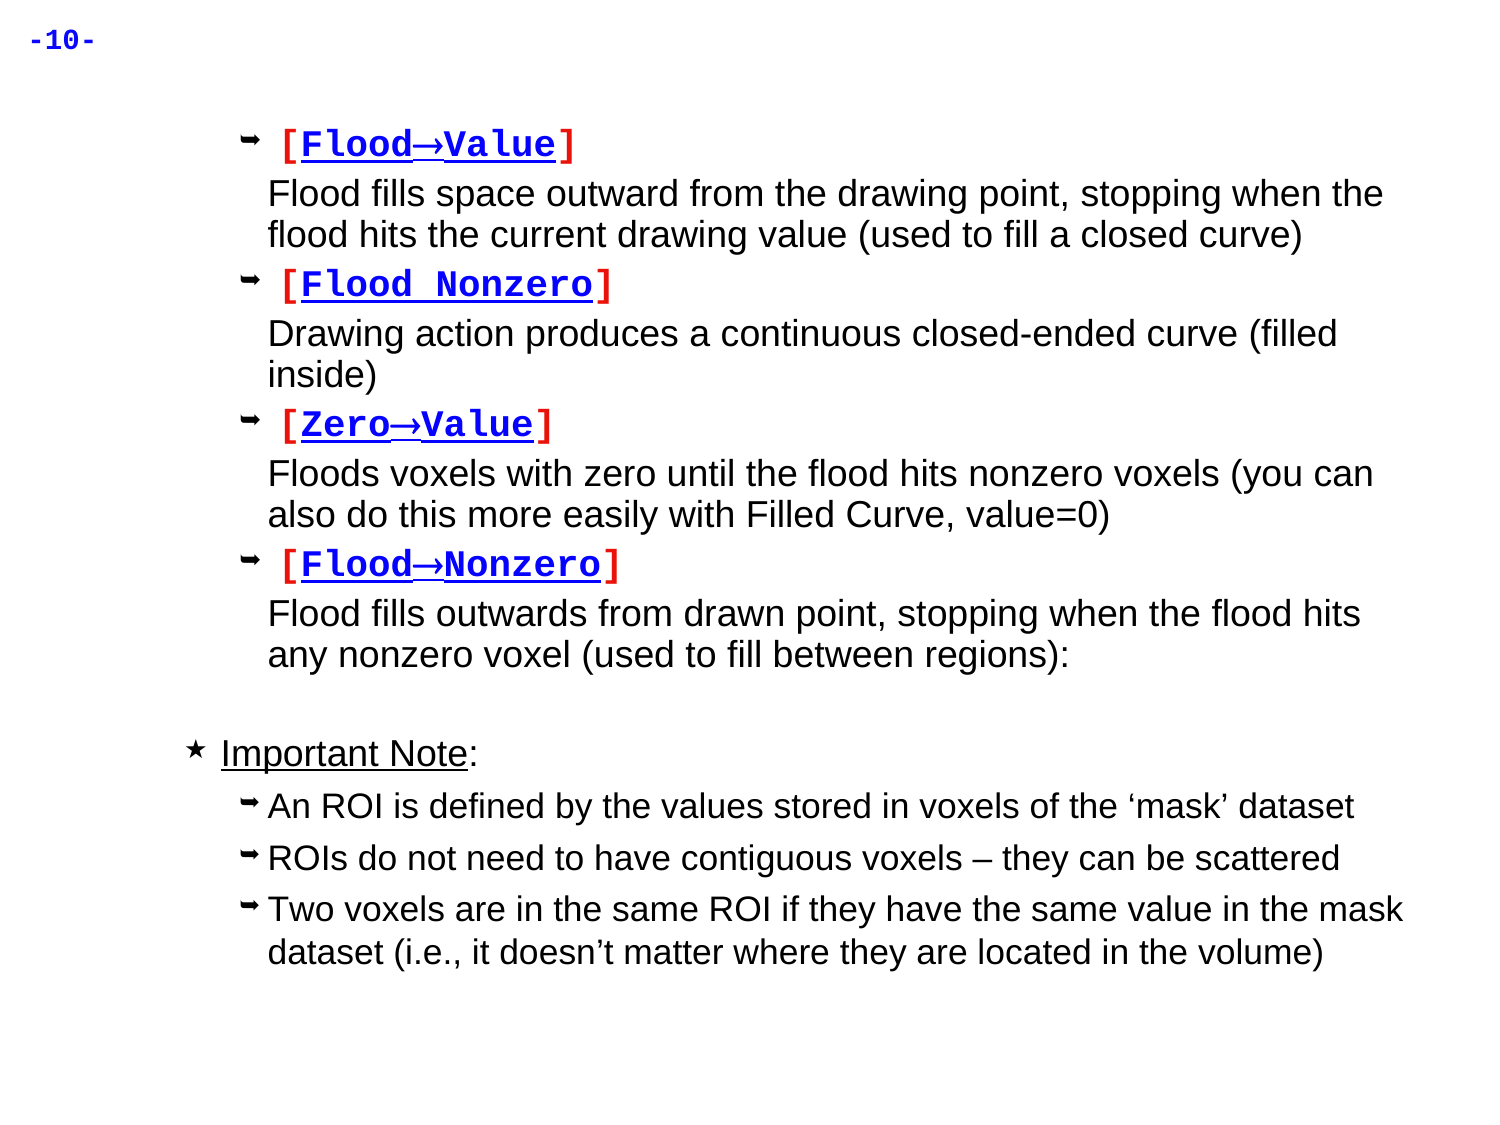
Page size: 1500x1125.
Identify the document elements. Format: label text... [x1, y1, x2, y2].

text_box [FloodValue] Flood fills space outward from the drawing point, stopping when the flood hits the current drawing value (used to fill a closed curve) [Flood Nonzero] Drawing action produces a continuous closed-ended curve (filled inside) [ZeroValue] Floods voxels with zero until the flood hits nonzero voxels (you can also do this more easily with Filled Curve, value=0) [FloodNonzero] Flood fills outwards from drawn point, stopping when the flood hits any nonzero voxel (used to fill between regions): Important Note: An ROI is defined by the values stored in voxels of the ‘mask’ dataset ROIs do not need to have contiguous voxels – they can be scattered Two voxels are in the same ROI if they have the same value in the mask dataset (i.e., it doesn’t matter where they are located in the volume) [112, 62, 1425, 1051]
